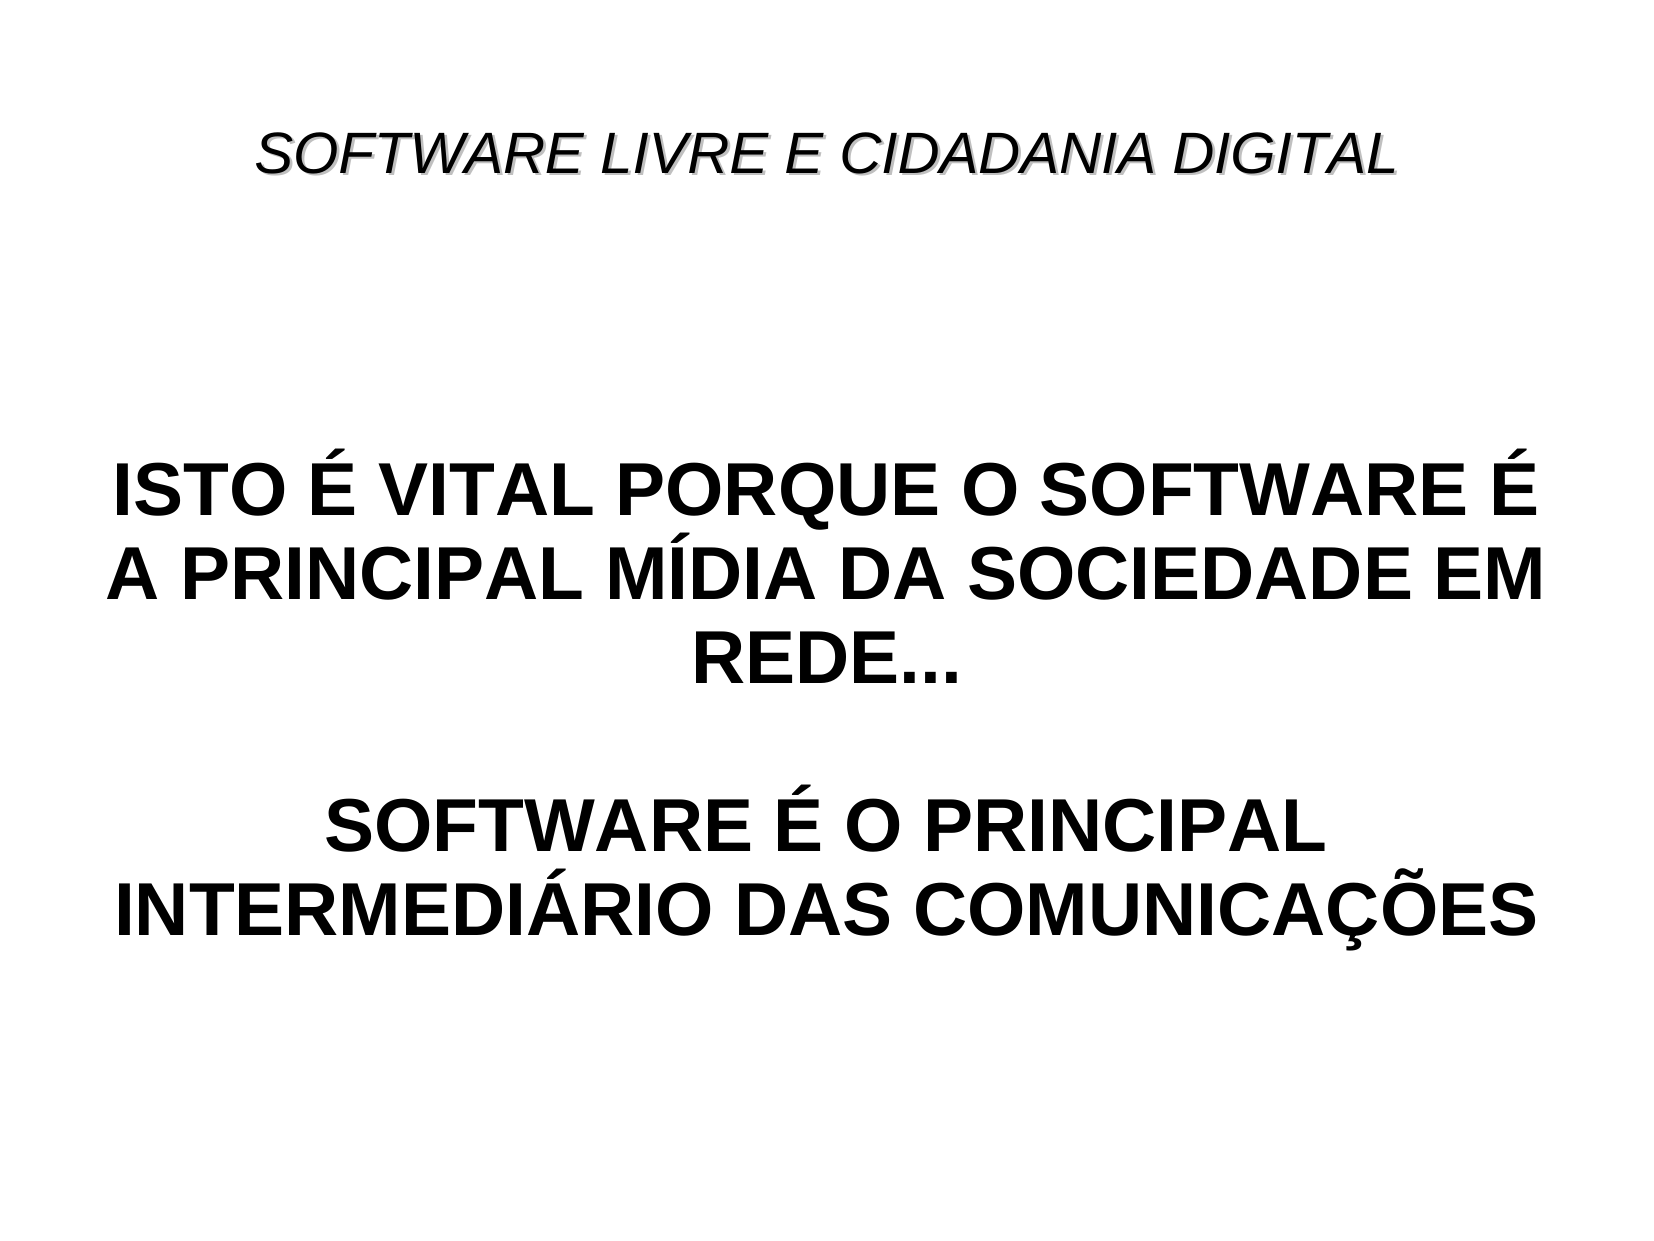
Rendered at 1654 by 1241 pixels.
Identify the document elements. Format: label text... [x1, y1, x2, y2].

title SOFTWARE LIVRE E CIDADANIA DIGITAL [82, 49, 1571, 257]
subtitle ISTO É VITAL PORQUE O SOFTWARE É A PRINCIPAL MÍDIA DA SOCIEDADE EM REDE... SOFTWARE É O PRINCIPAL INTERMEDIÁRIO DAS COMUNICAÇÕES [82, 297, 1571, 1102]
